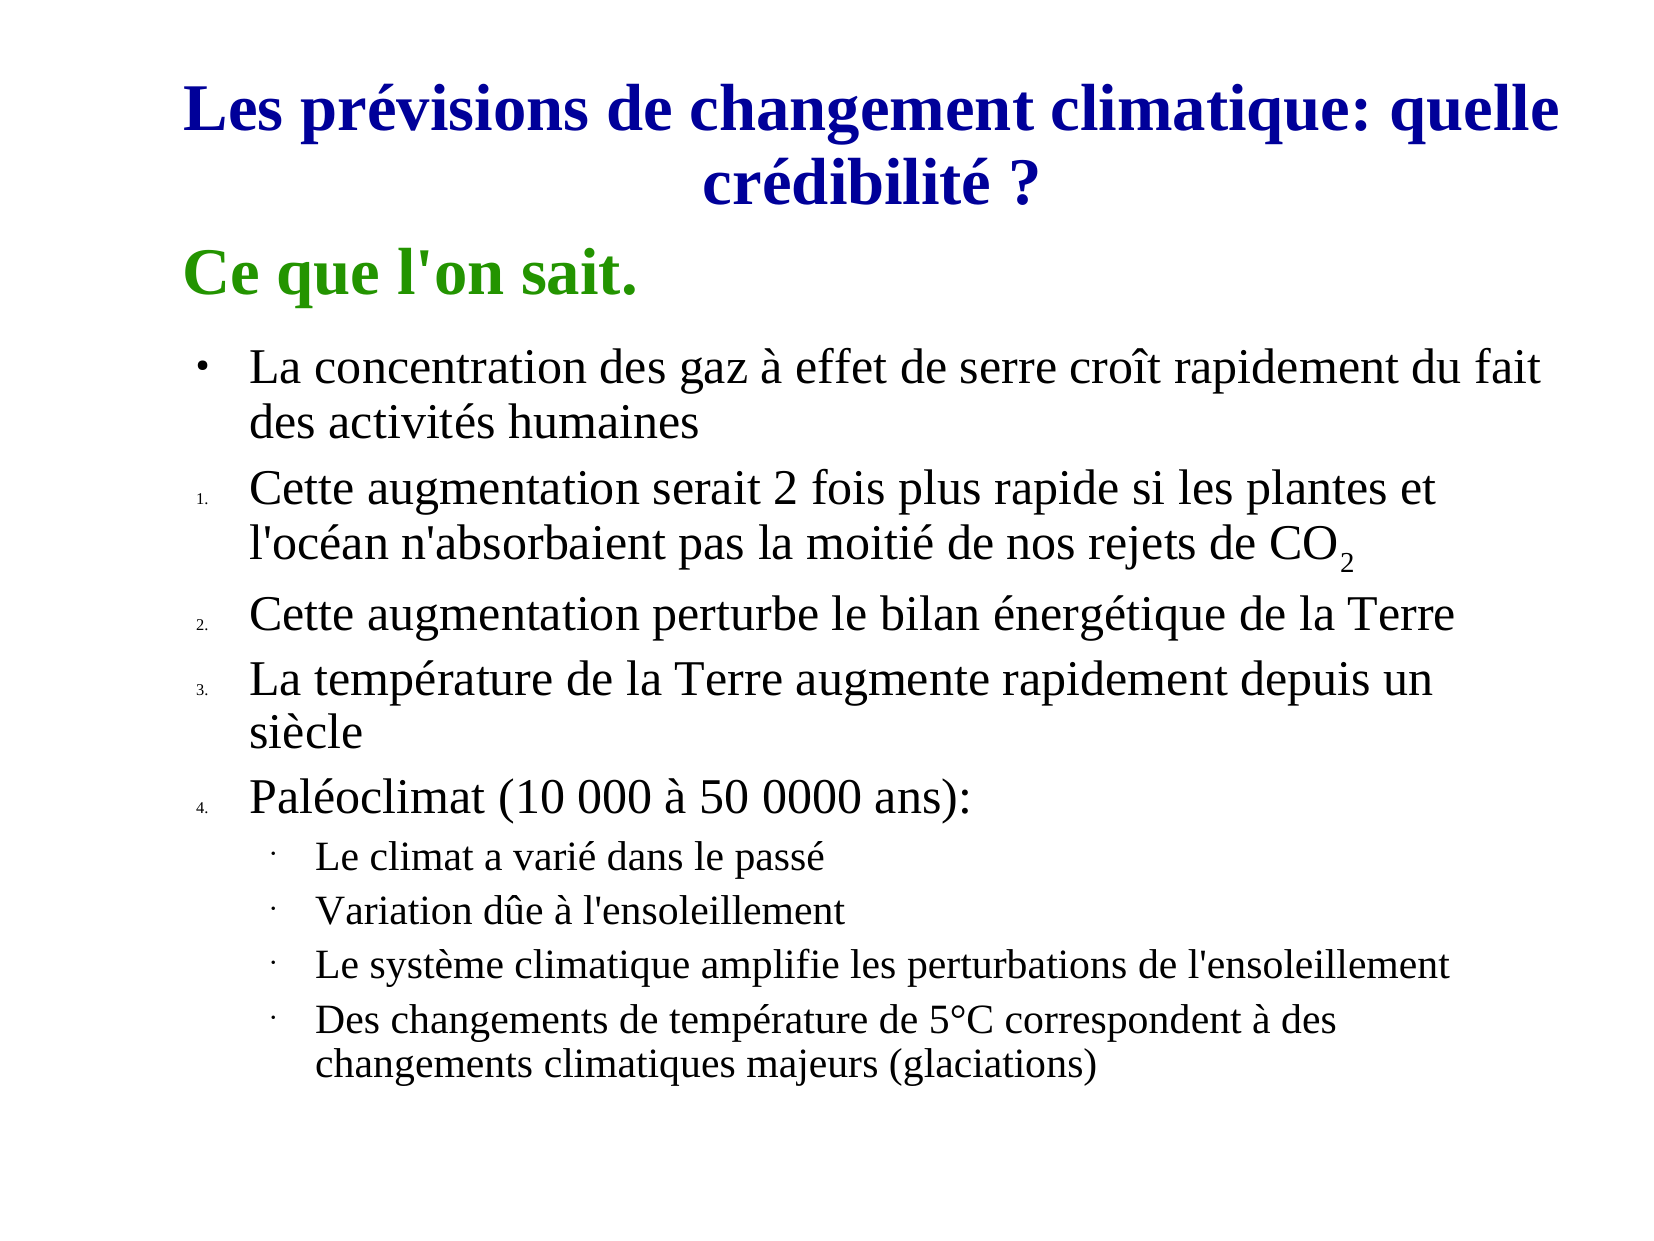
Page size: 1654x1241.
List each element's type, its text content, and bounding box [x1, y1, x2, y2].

title Les prévisions de changement climatique: quelle crédibilité ? [157, 58, 1588, 232]
list La concentration des gaz à effet de serre croît rapidement du fait des activités humaines Cette augmentation serait 2 fois plus rapide si les plantes et l'océan n'absorbaient pas la moitié de nos rejets de CO2 Cette augmentation perturbe le bilan énergétique de la Terre La température de la Terre augmente rapidement depuis un siècle Paléoclimat (10 000 à 50 0000 ans): Le climat a varié dans le passé Variation dûe à l'ensoleillement Le système climatique amplifie les perturbations de l'ensoleillement Des changements de température de 5°C correspondent à des changements climatiques majeurs (glaciations) [181, 331, 1573, 1102]
text_box Ce que l'on sait. [167, 225, 1557, 318]
